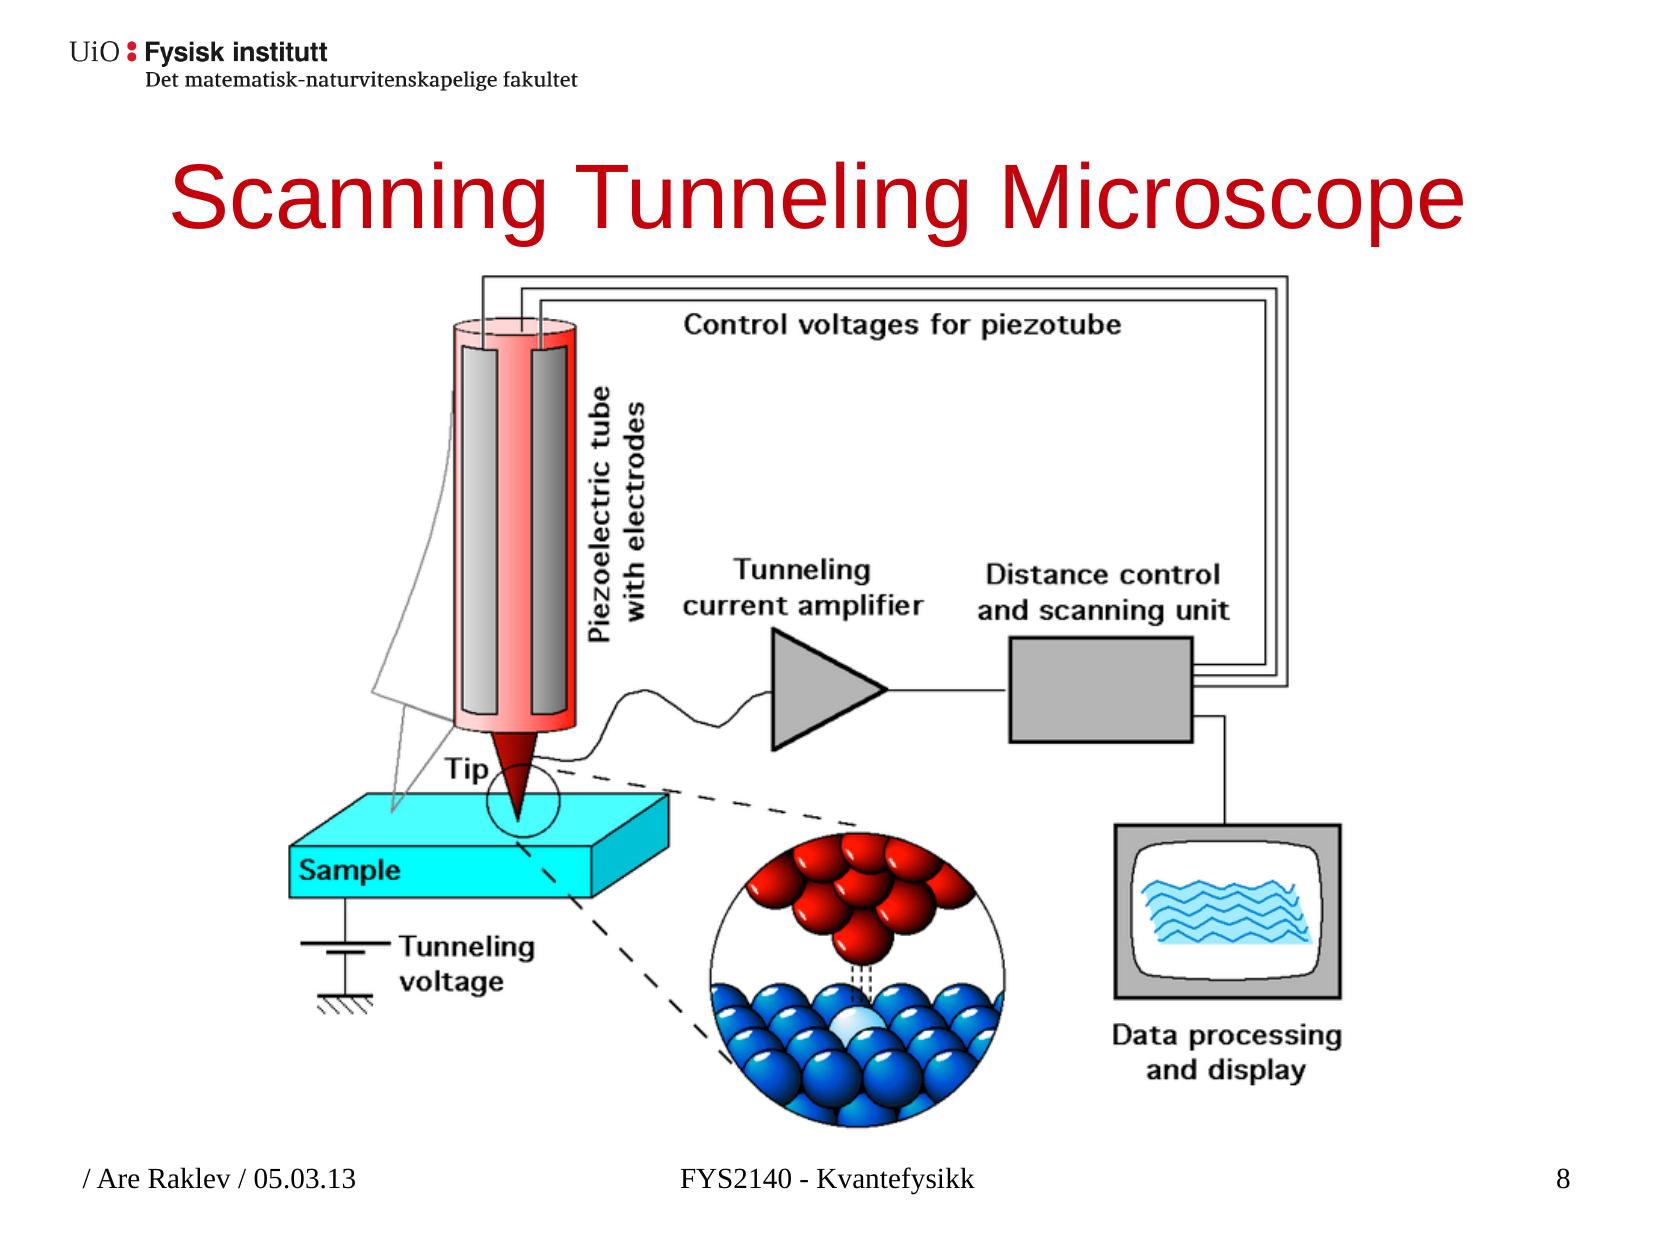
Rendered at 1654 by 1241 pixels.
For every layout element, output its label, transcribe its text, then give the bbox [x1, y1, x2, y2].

title Scanning Tunneling Microscope [75, 92, 1564, 301]
picture [266, 250, 1372, 1155]
picture [68, 37, 581, 93]
